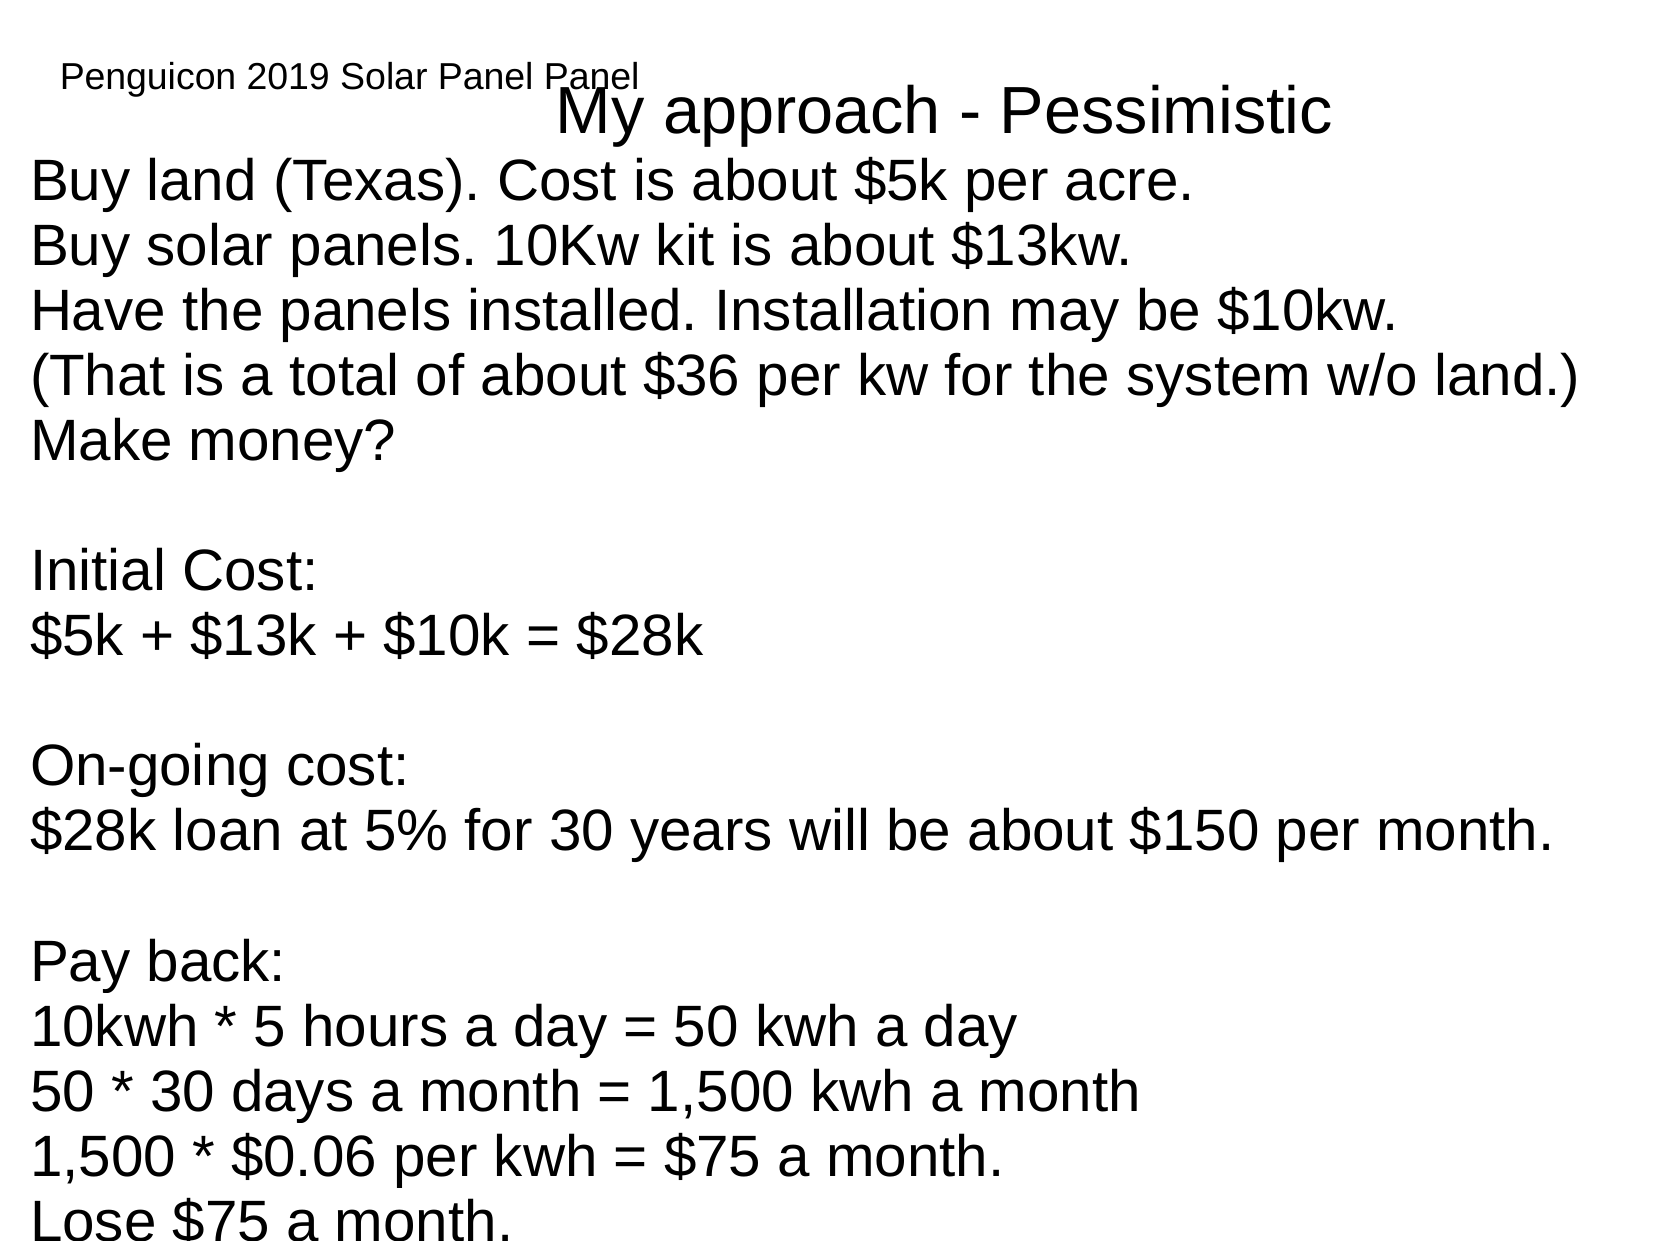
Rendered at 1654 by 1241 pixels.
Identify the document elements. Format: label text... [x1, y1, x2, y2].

subtitle My approach - Pessimistic Buy land (Texas). Cost is about $5k per acre. Buy solar panels. 10Kw kit is about $13kw. Have the panels installed. Installation may be $10kw. (That is a total of about $36 per kw for the system w/o land.) Make money? Initial Cost: $5k + $13k + $10k = $28k On-going cost: $28k loan at 5% for 30 years will be about $150 per month. Pay back: 10kwh * 5 hours a day = 50 kwh a day 50 * 30 days a month = 1,500 kwh a month 1,500 * $0.06 per kwh = $75 a month. Lose $75 a month. [30, 0, 1636, 1241]
text_box Penguicon 2019 Solar Panel Panel [45, 48, 1501, 106]
